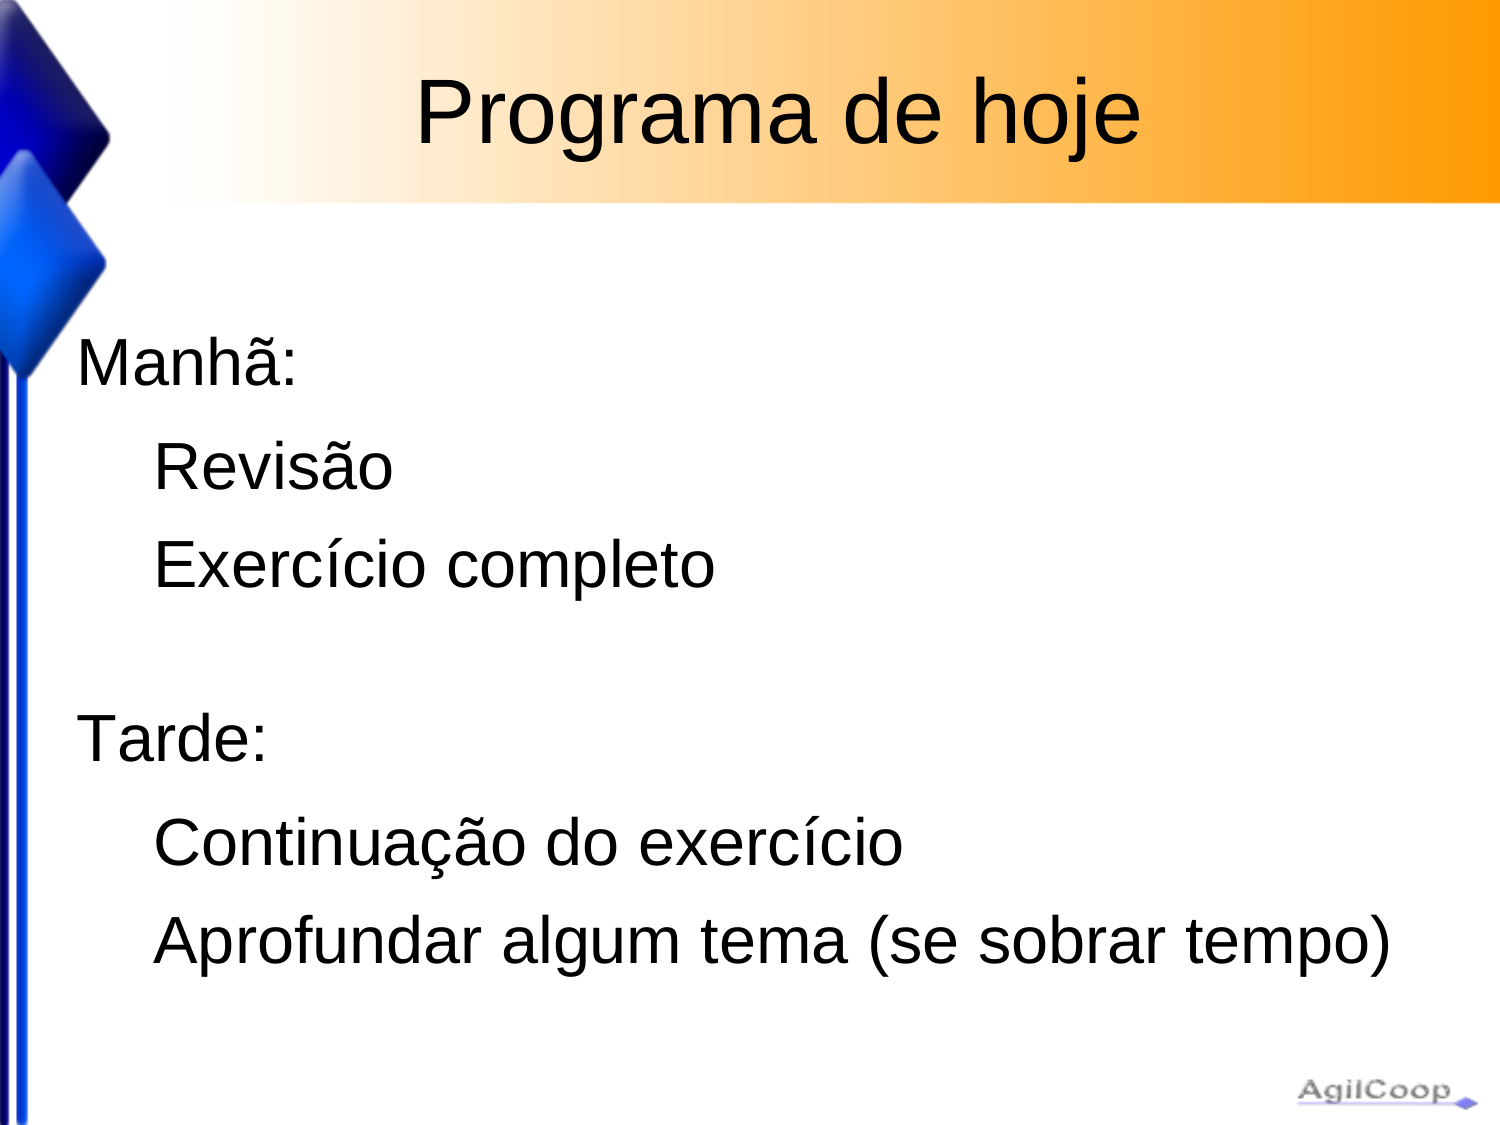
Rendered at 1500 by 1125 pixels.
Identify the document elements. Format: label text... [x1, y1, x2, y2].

title Programa de hoje [82, 8, 1477, 216]
list Manhã: Revisão Exercício completo Tarde: Continuação do exercício Aprofundar algum tema (se sobrar tempo) [59, 324, 1477, 1028]
picture [0, 0, 1500, 1125]
